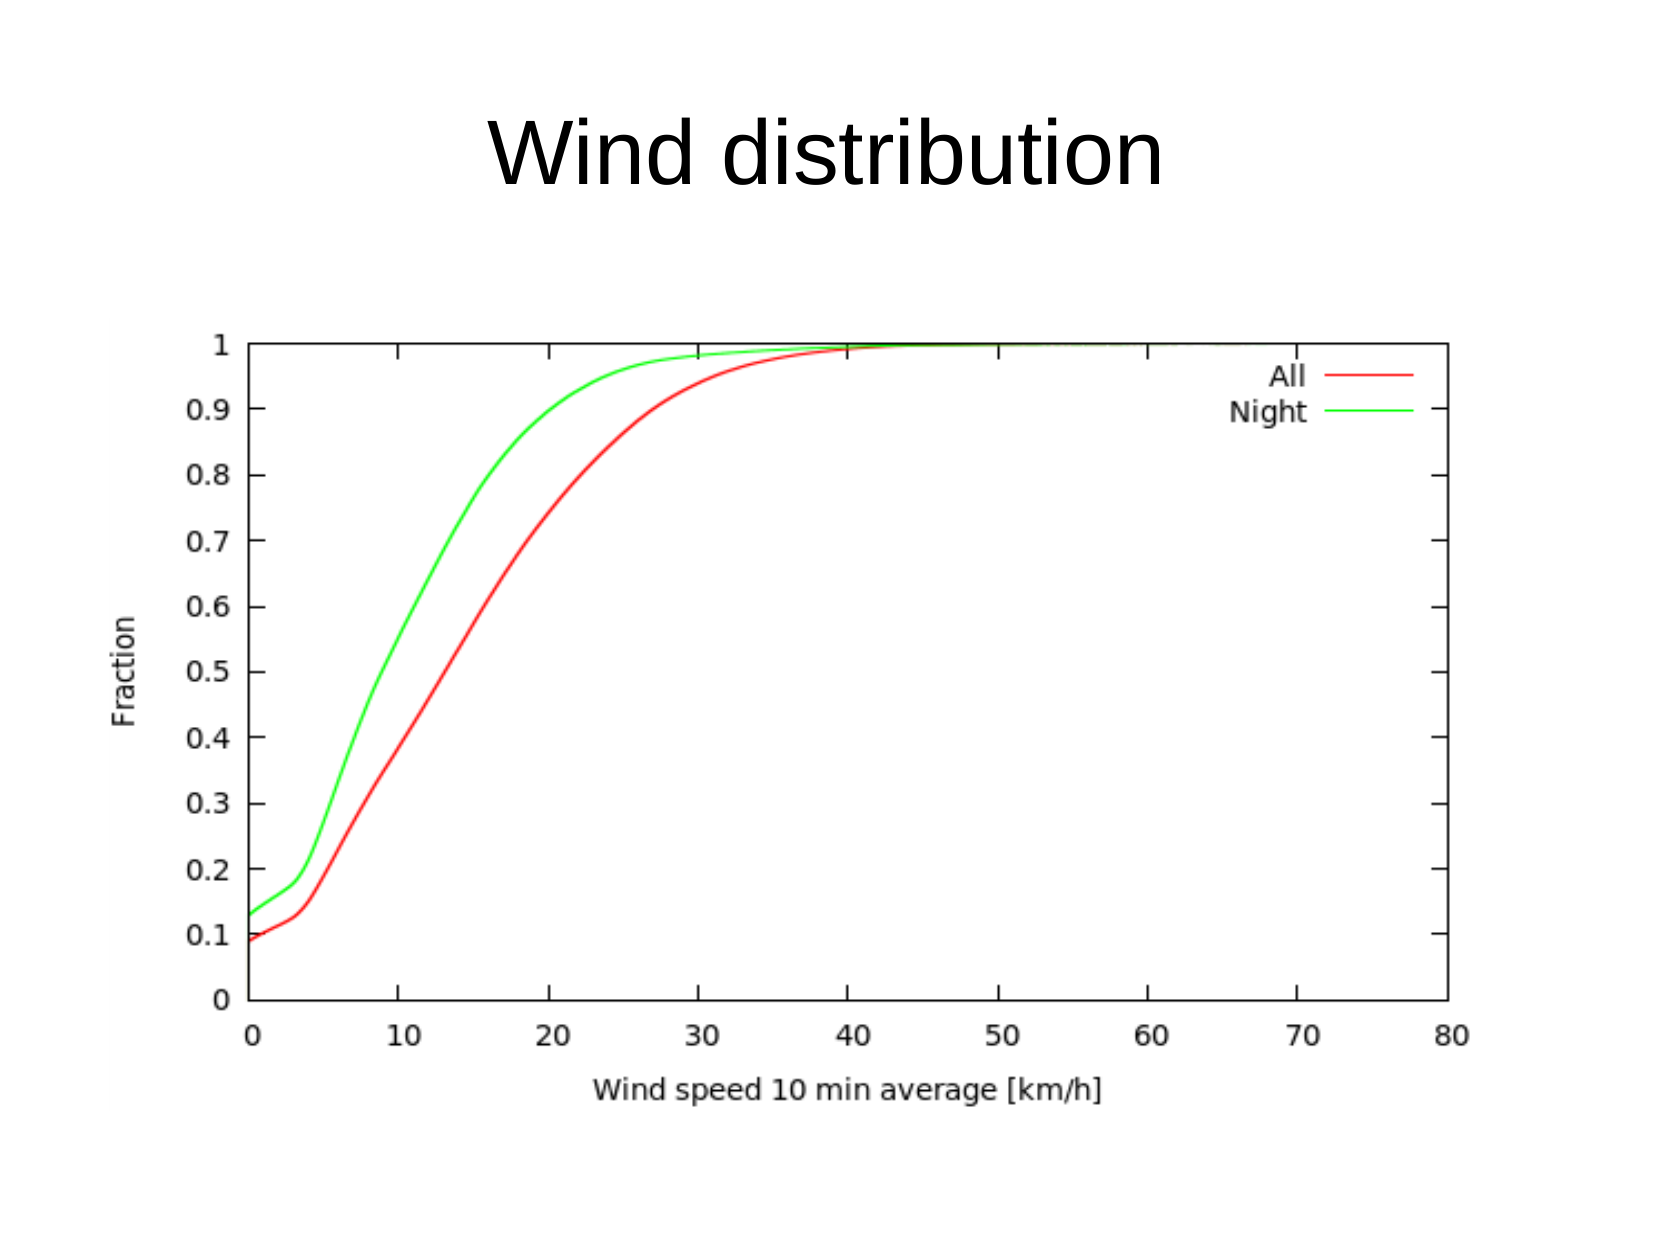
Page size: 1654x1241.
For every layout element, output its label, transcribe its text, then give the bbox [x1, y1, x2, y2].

picture [108, 318, 1501, 1111]
title Wind distribution [82, 49, 1571, 257]
